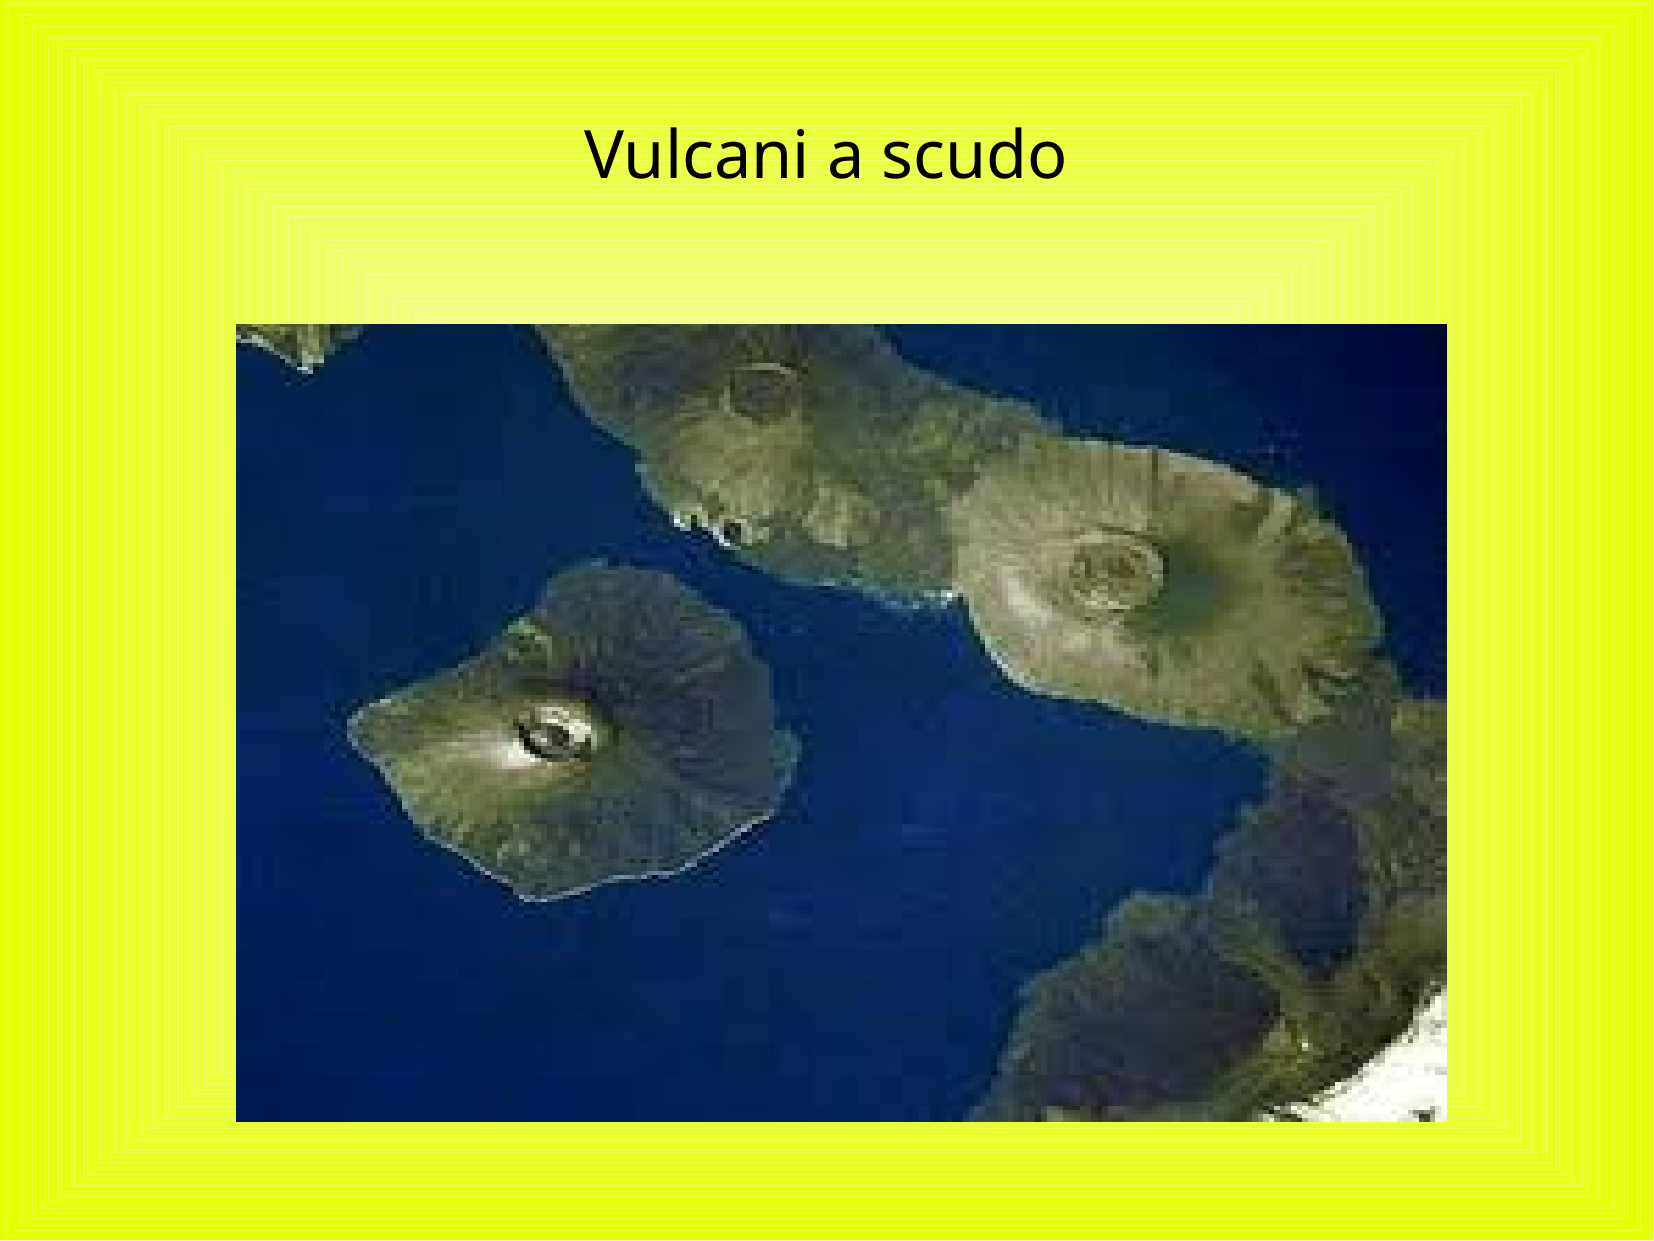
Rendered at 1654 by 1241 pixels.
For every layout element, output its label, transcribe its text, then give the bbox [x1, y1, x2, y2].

title Vulcani a scudo [82, 49, 1571, 257]
picture [236, 324, 1447, 1123]
